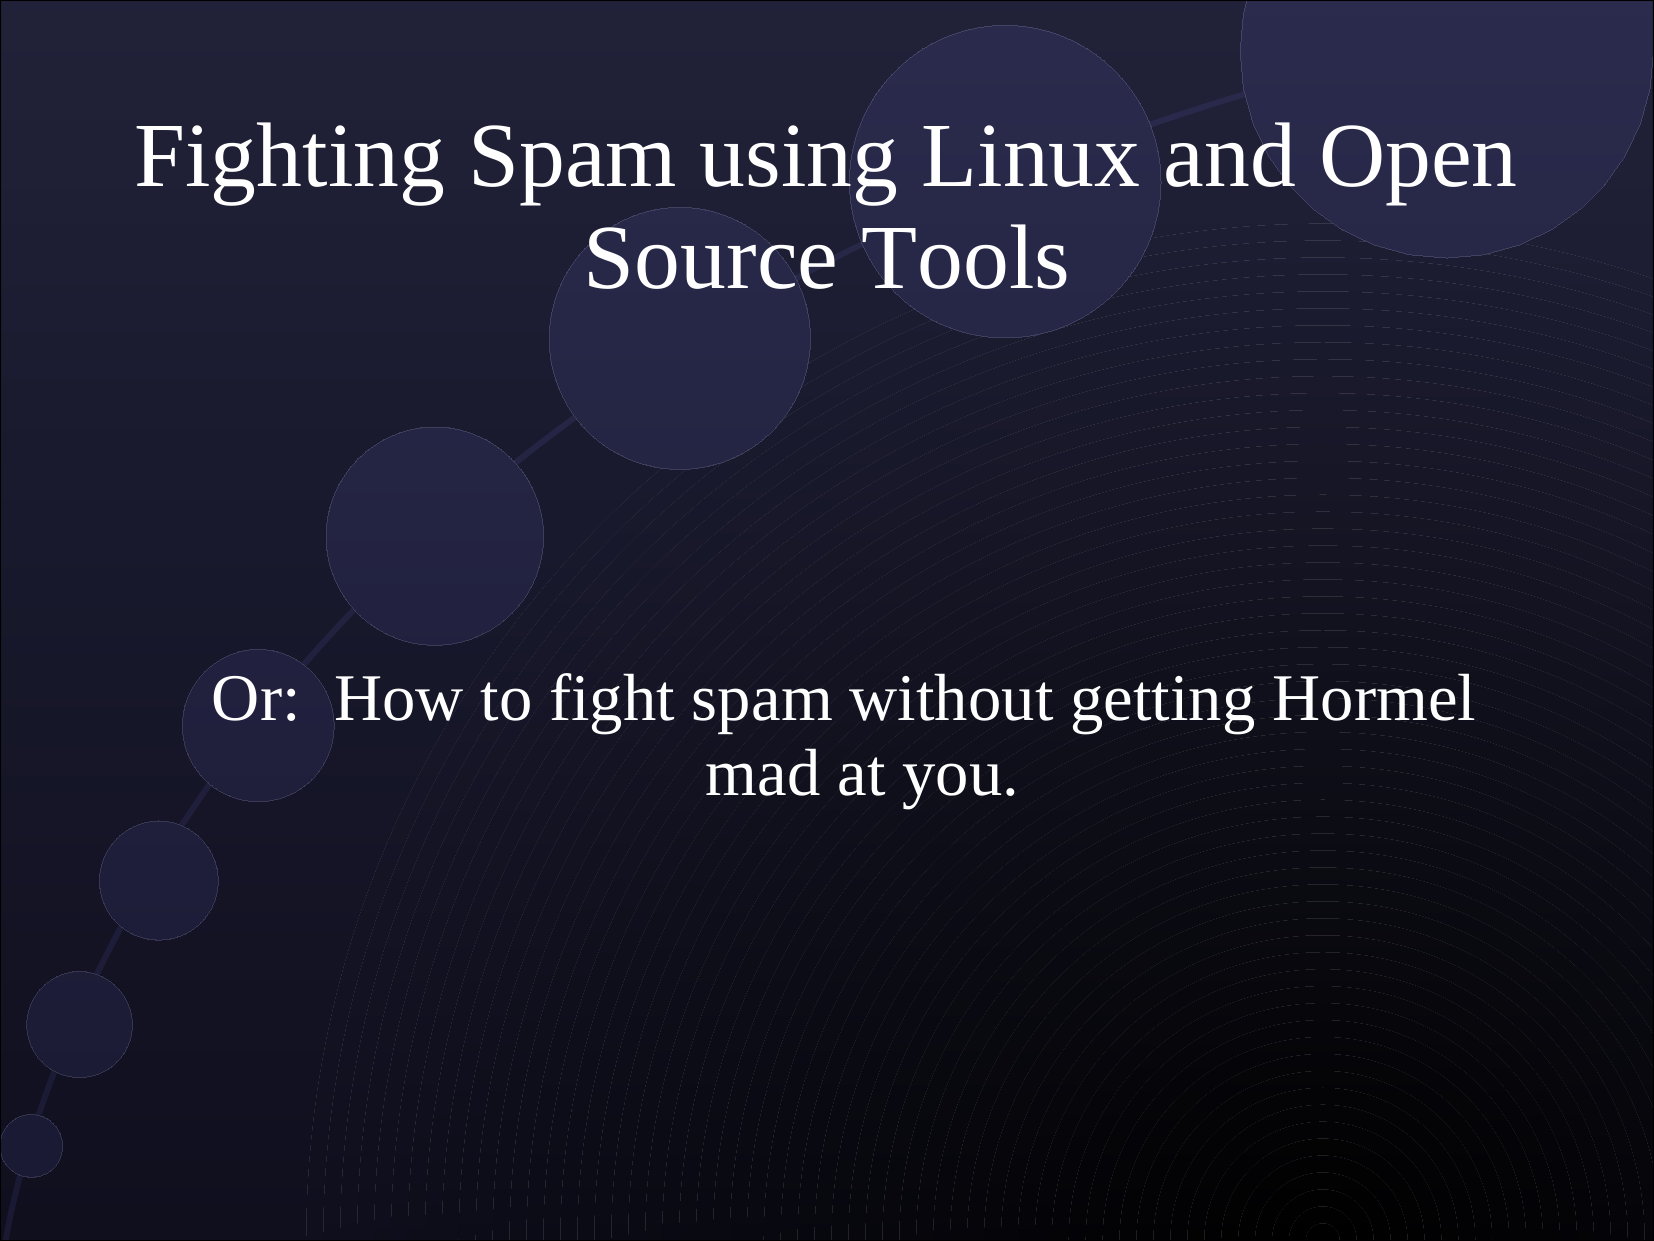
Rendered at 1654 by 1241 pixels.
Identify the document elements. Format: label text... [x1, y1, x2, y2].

title Fighting Spam using Linux and Open Source Tools [121, 95, 1534, 318]
subtitle Or: How to fight spam without getting Hormel mad at you. [121, 344, 1534, 1127]
